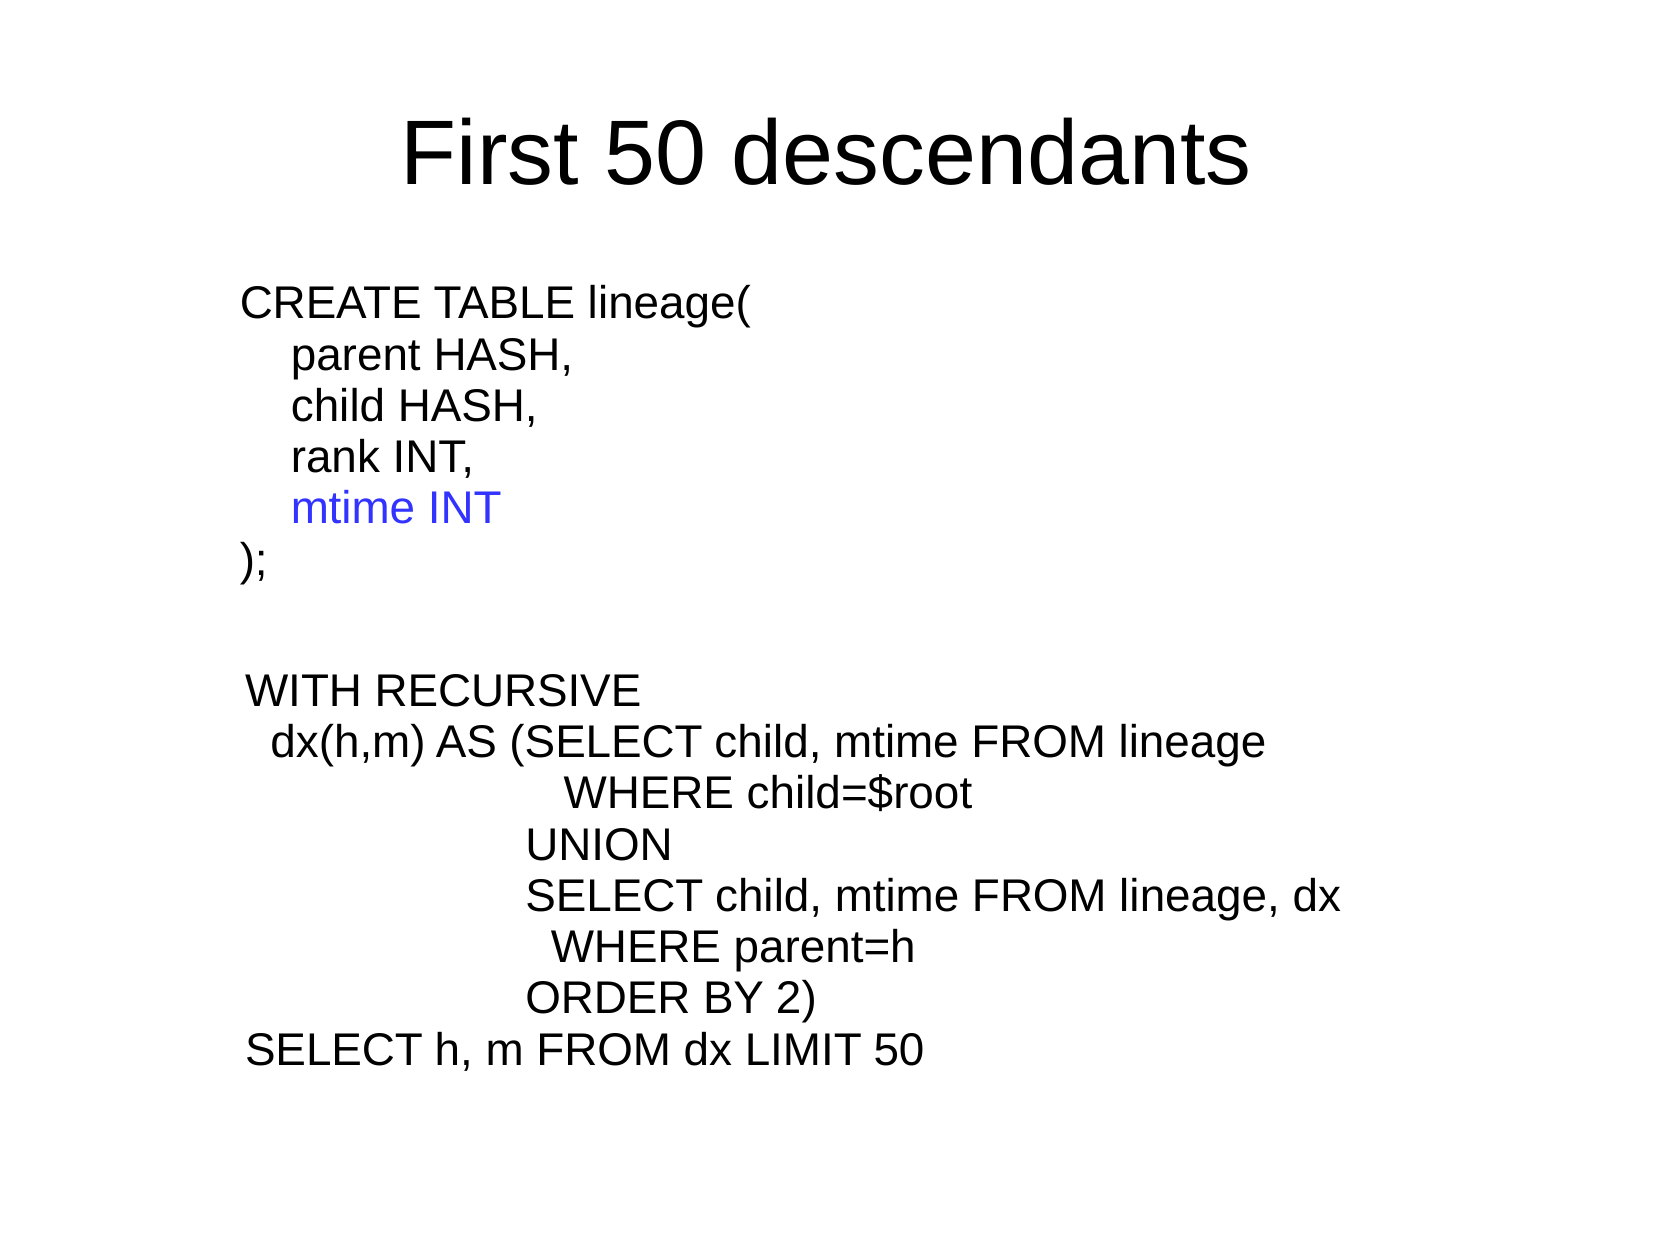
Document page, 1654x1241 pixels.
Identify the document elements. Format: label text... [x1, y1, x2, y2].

text_box WITH RECURSIVE dx(h,m) AS (SELECT child, mtime FROM lineage WHERE child=$root UNION SELECT child, mtime FROM lineage, dx WHERE parent=h ORDER BY 2) SELECT h, m FROM dx LIMIT 50 [230, 657, 1456, 1083]
title First 50 descendants [82, 49, 1571, 257]
text_box CREATE TABLE lineage( parent HASH, child HASH, rank INT, mtime INT ); [225, 270, 1058, 593]
